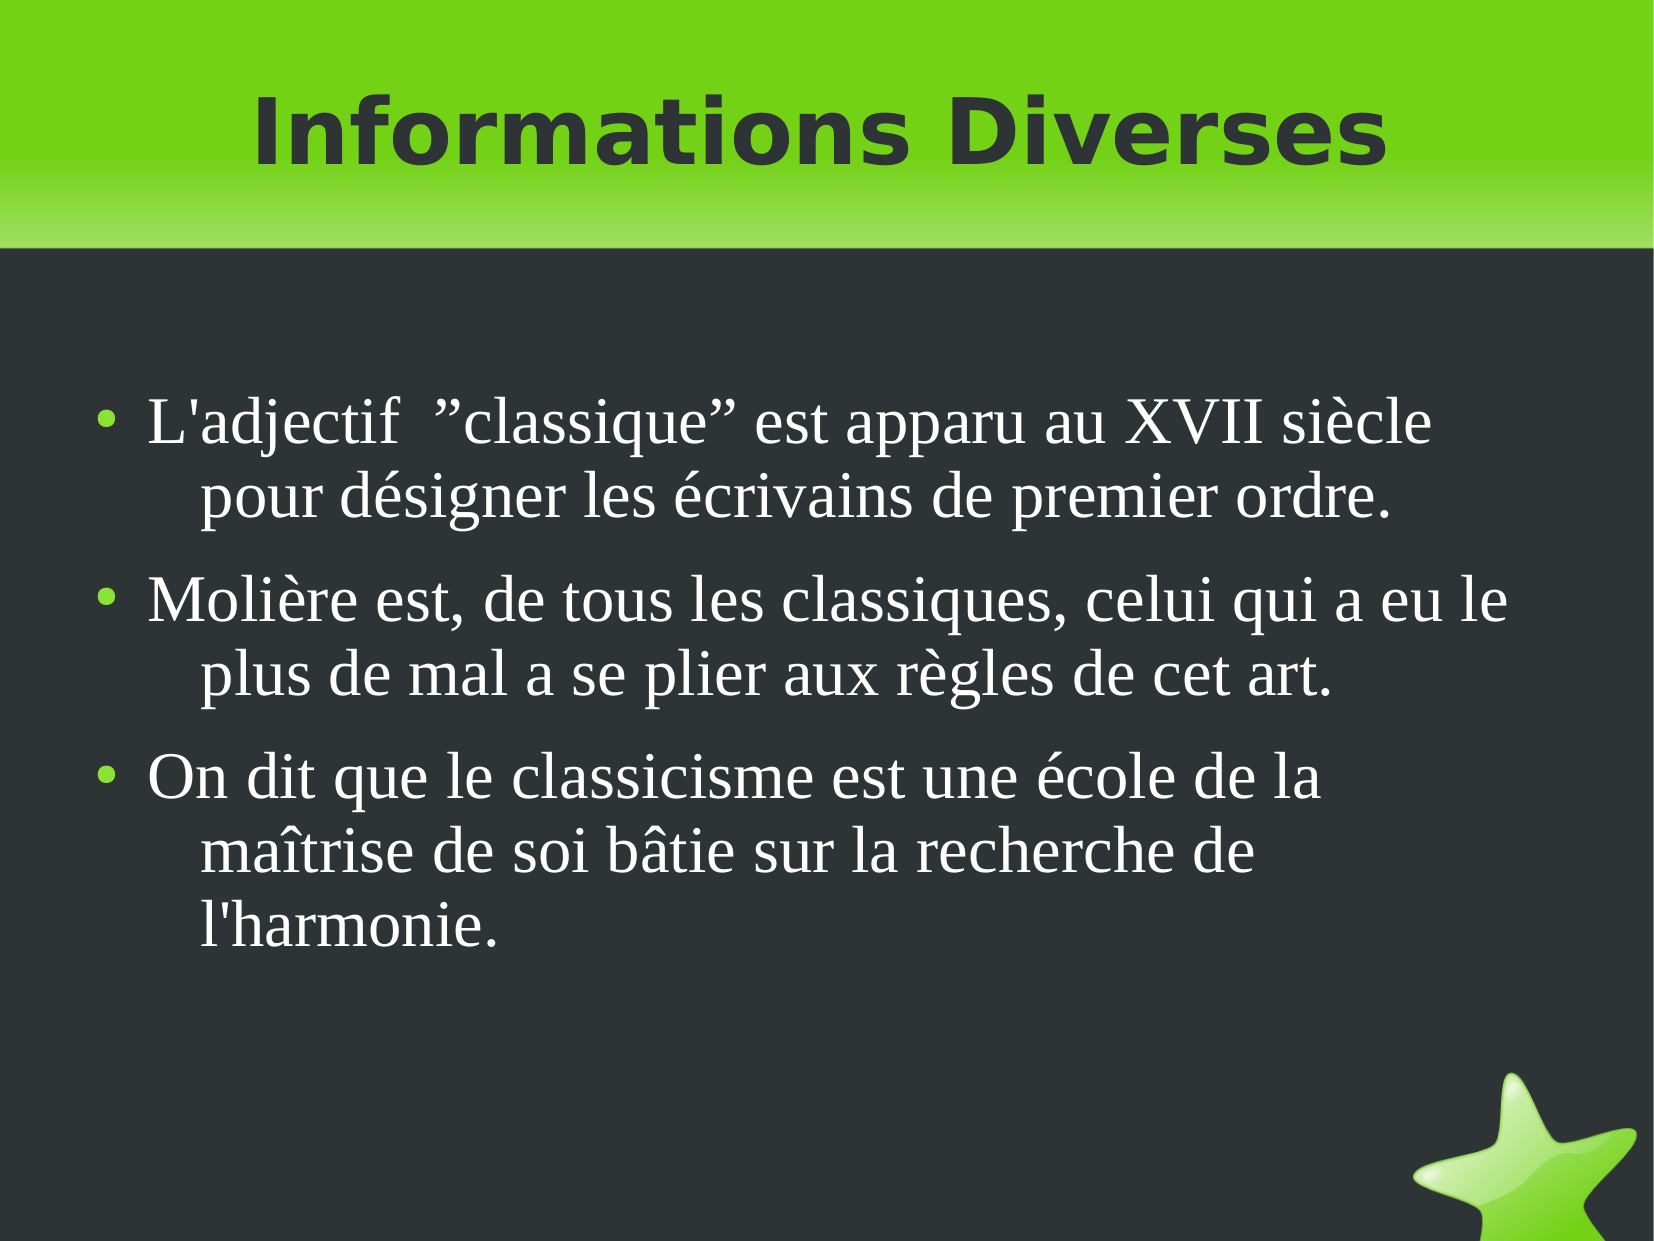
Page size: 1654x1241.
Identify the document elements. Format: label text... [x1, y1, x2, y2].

title Informations Diverses [76, 29, 1565, 237]
list L'adjectif ”classique” est apparu au XVII siècle pour désigner les écrivains de premier ordre. Molière est, de tous les classiques, celui qui a eu le plus de mal a se plier aux règles de cet art. On dit que le classicisme est une école de la maîtrise de soi bâtie sur la recherche de l'harmonie. [59, 383, 1548, 1203]
picture [0, 0, 1654, 1241]
